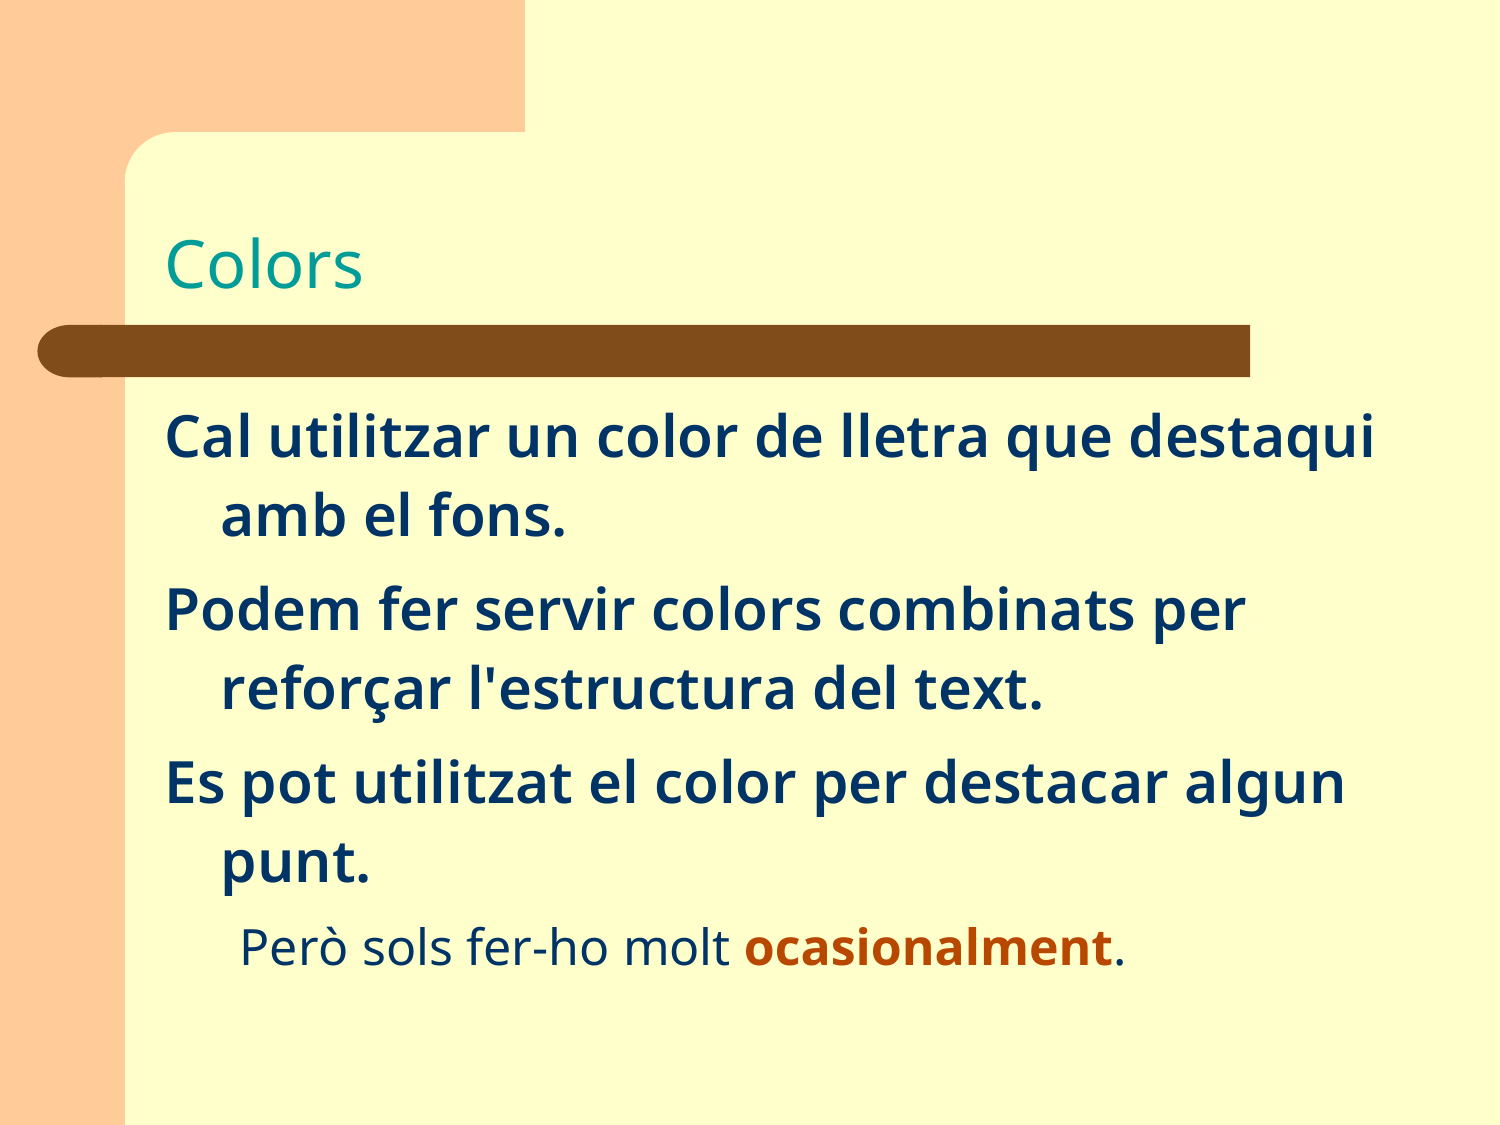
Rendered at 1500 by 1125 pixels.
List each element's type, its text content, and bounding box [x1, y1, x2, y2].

list Cal utilitzar un color de lletra que destaqui amb el fons. Podem fer servir colors combinats per reforçar l'estructura del text. Es pot utilitzat el color per destacar algun punt. Però sols fer-ho molt ocasionalment. [149, 387, 1463, 1000]
title Colors [149, 124, 1463, 313]
